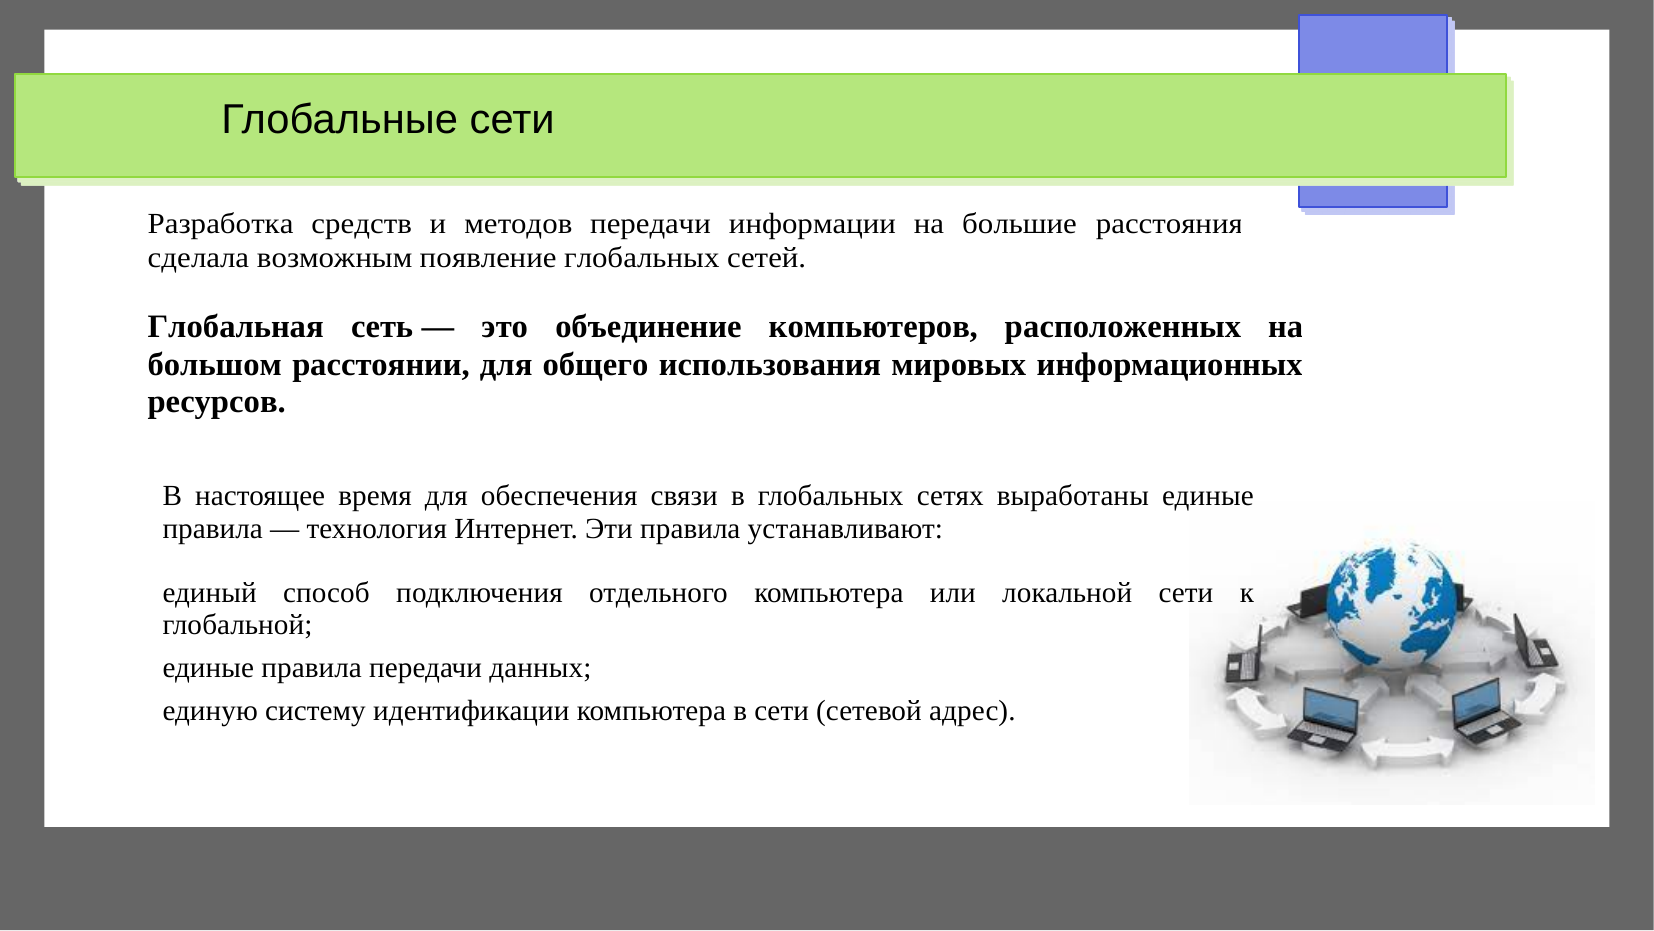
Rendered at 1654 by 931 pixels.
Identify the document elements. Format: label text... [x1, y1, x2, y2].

picture [1189, 501, 1595, 806]
picture [147, 206, 1302, 443]
text_box Глобальные сети [206, 88, 1093, 150]
text_box В настоящее время для обеспечения связи в глобальных сетях выработаны единые правила — технология Интернет. Эти правила устанавливают: единый способ подключения отдельного компьютера или локальной сети к глобальной; единые правила передачи данных; единую систему идентификации компьютера в сети (сетевой адрес). [147, 472, 1270, 799]
